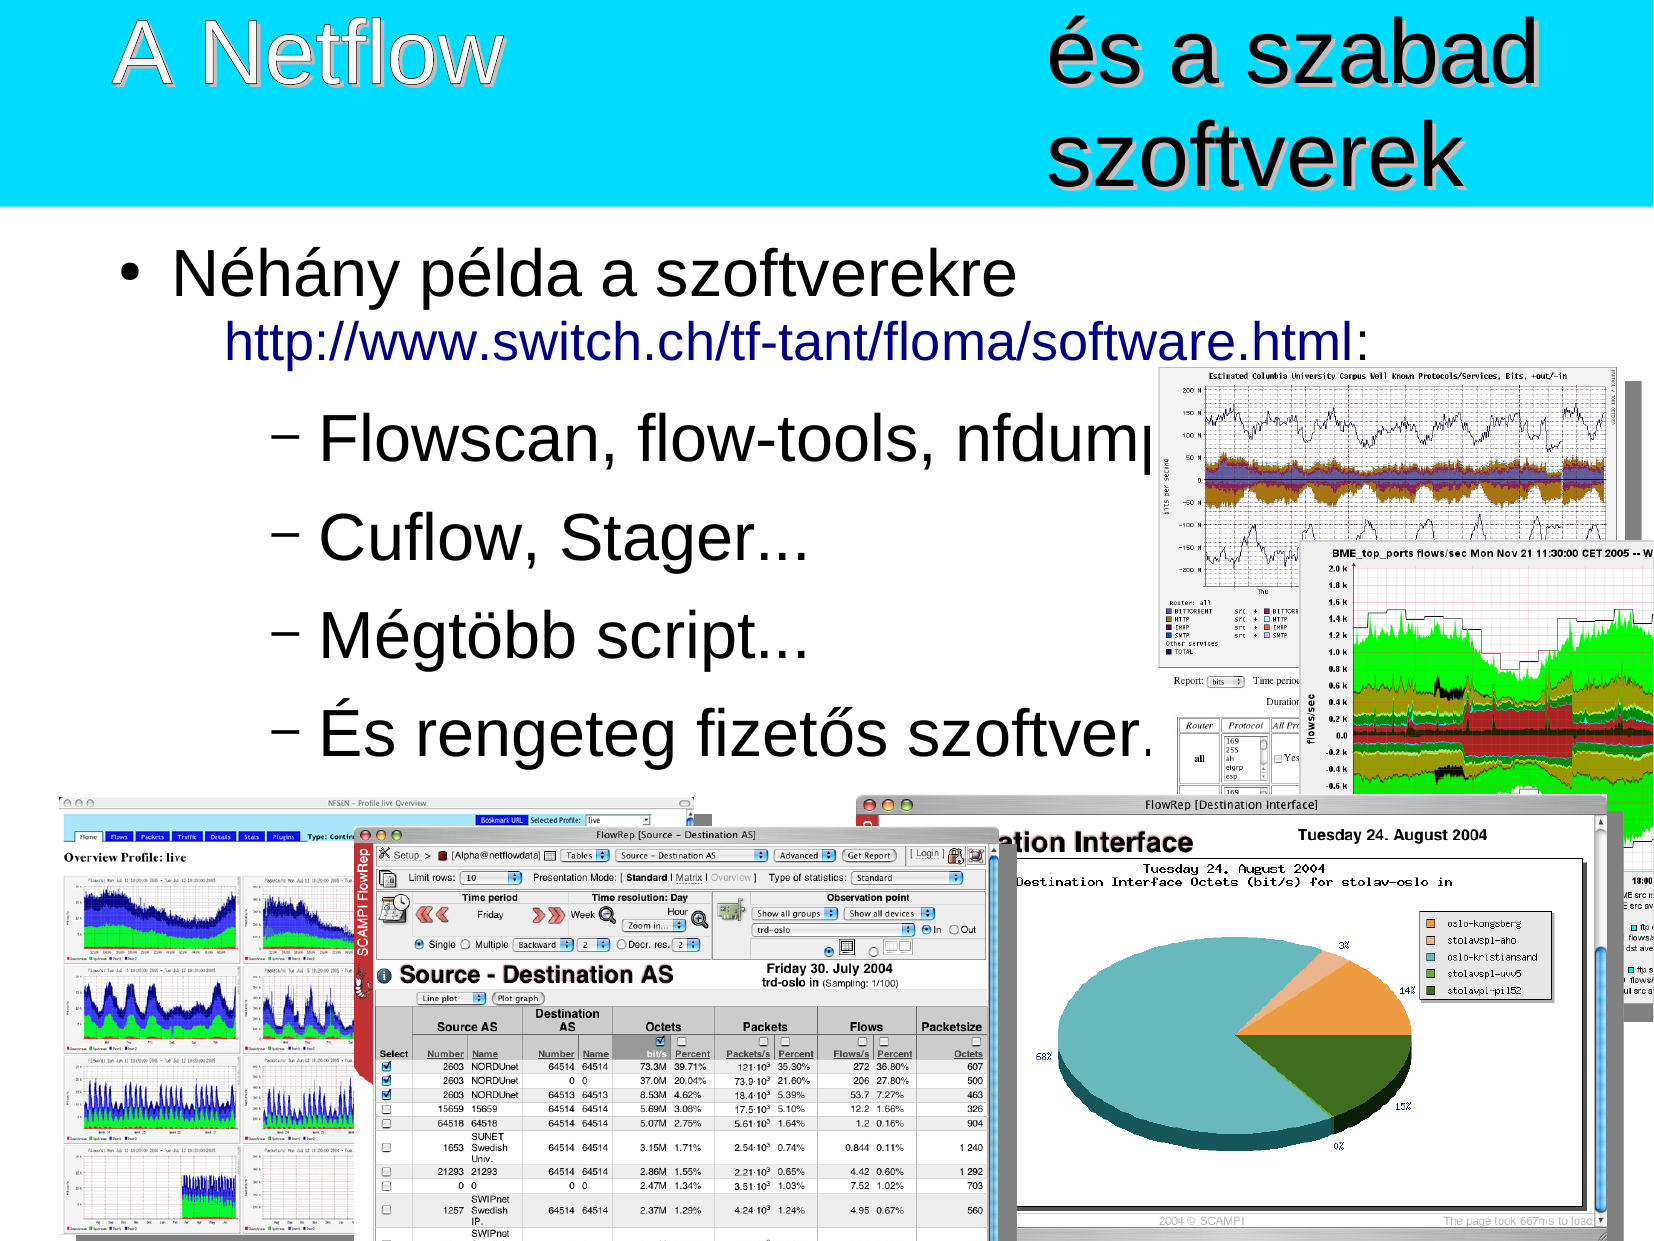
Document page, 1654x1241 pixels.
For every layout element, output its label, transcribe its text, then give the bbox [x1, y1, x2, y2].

picture [59, 363, 1654, 1241]
list Néhány példa a szoftverekre http://www.switch.ch/tf-tant/floma/software.html: Flowscan, flow-tools, nfdump... Cuflow, Stager... Mégtöbb script... És rengeteg fizetős szoftver... [82, 236, 1571, 826]
title A Netflow és a szabad szoftverek [0, 0, 1654, 207]
